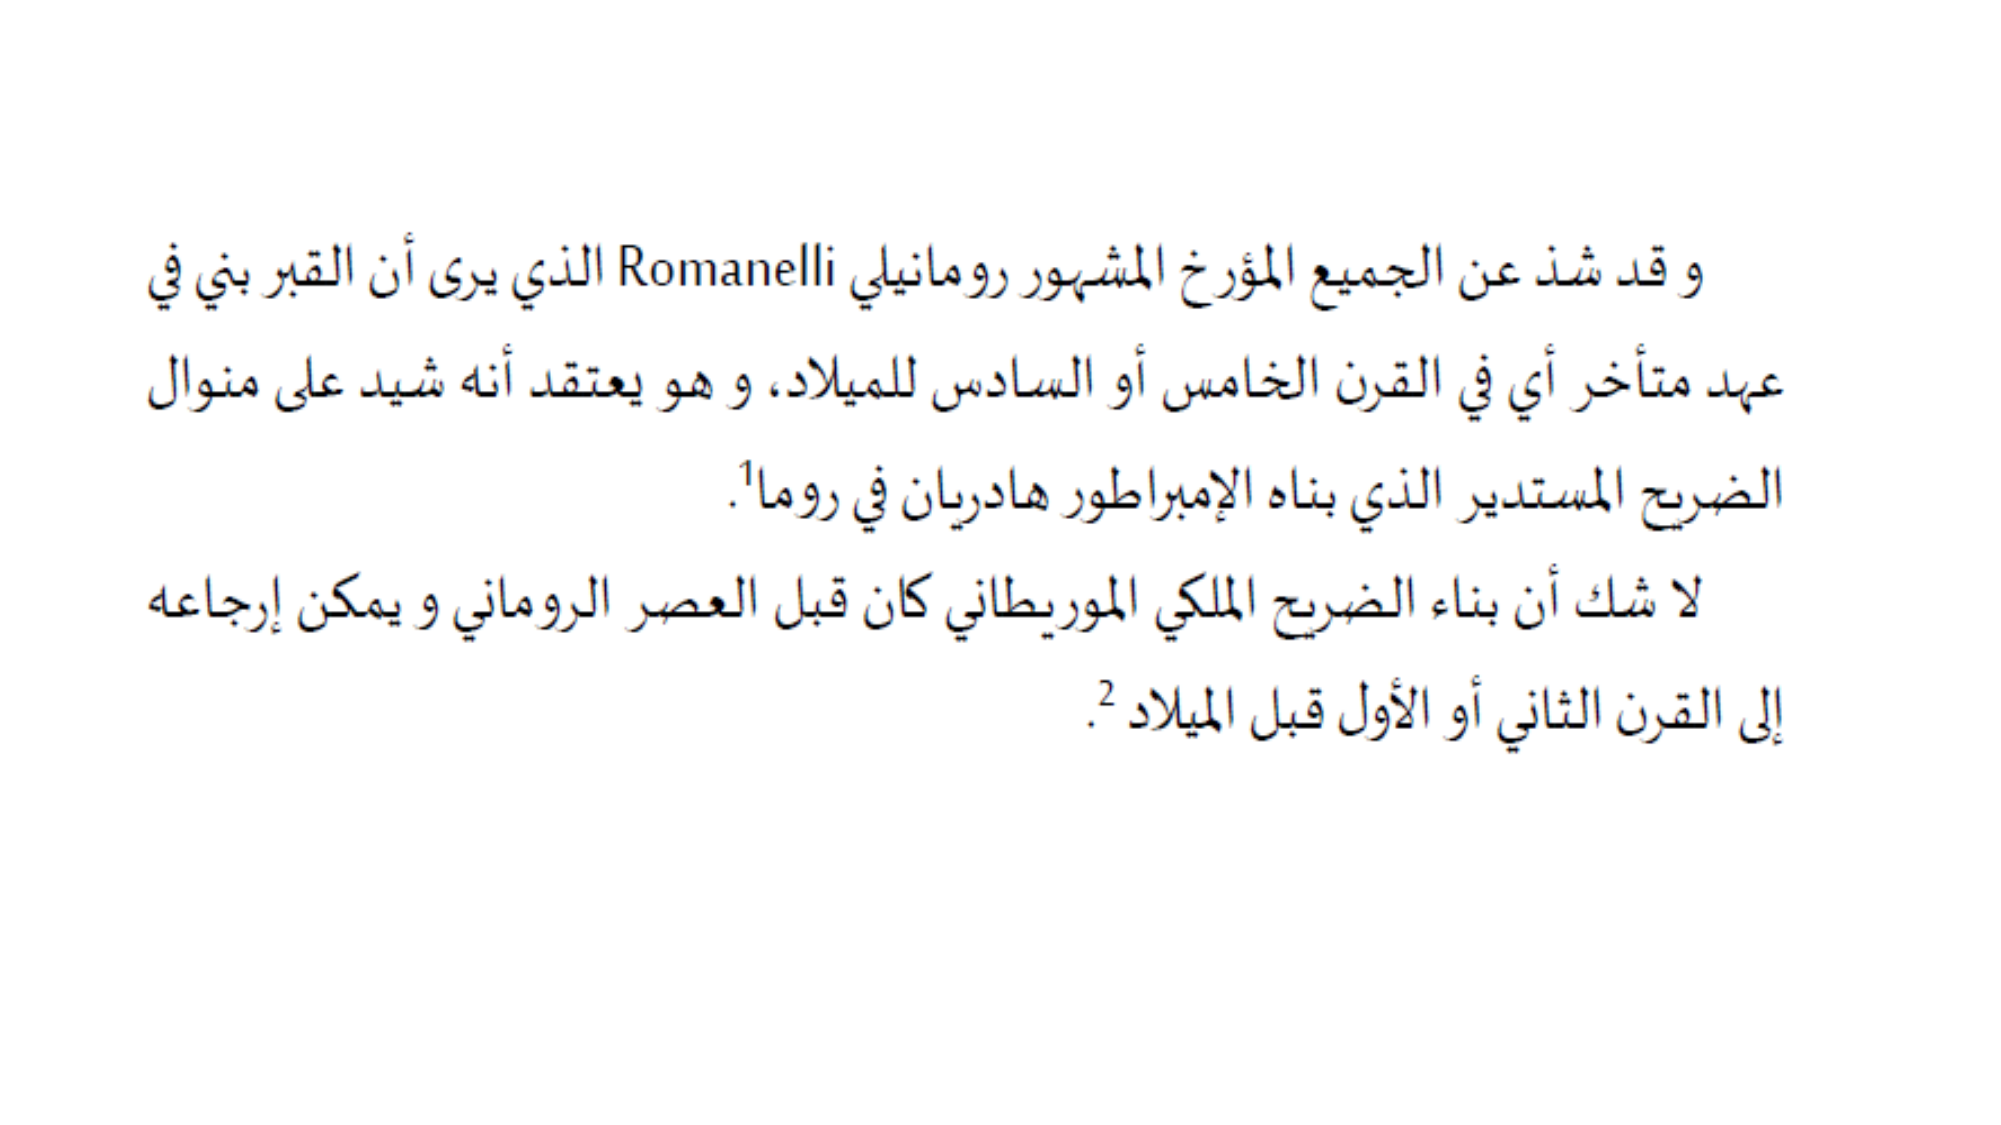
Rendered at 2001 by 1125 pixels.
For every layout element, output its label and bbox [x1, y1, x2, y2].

picture [109, 218, 1825, 775]
